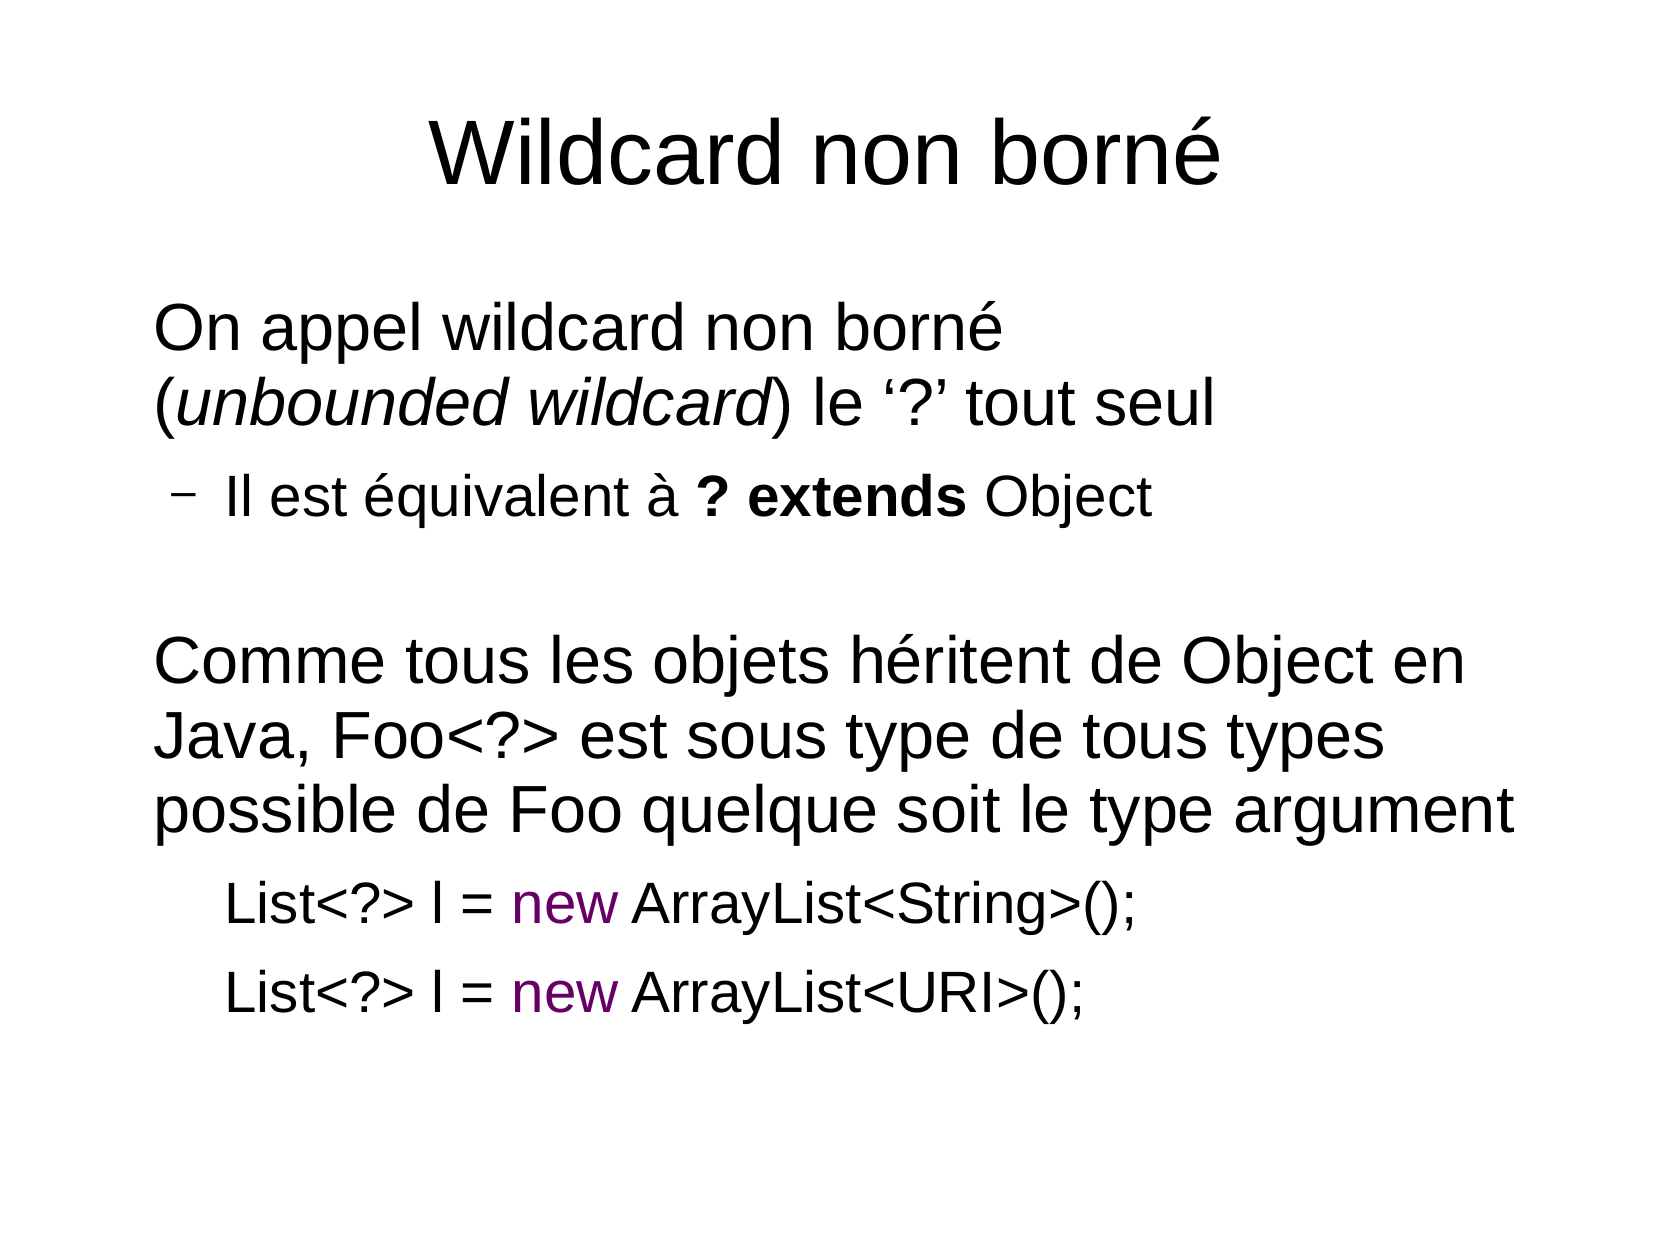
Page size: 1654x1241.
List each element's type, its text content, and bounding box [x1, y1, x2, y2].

title Wildcard non borné [82, 49, 1571, 257]
list On appel wildcard non borné (unbounded wildcard) le ‘?’ tout seul Il est équivalent à ? extends Object Comme tous les objets héritent de Object en Java, Foo<?> est sous type de tous types possible de Foo quelque soit le type argument List<?> l = new ArrayList<String>(); List<?> l = new ArrayList<URI>(); [82, 290, 1571, 1141]
